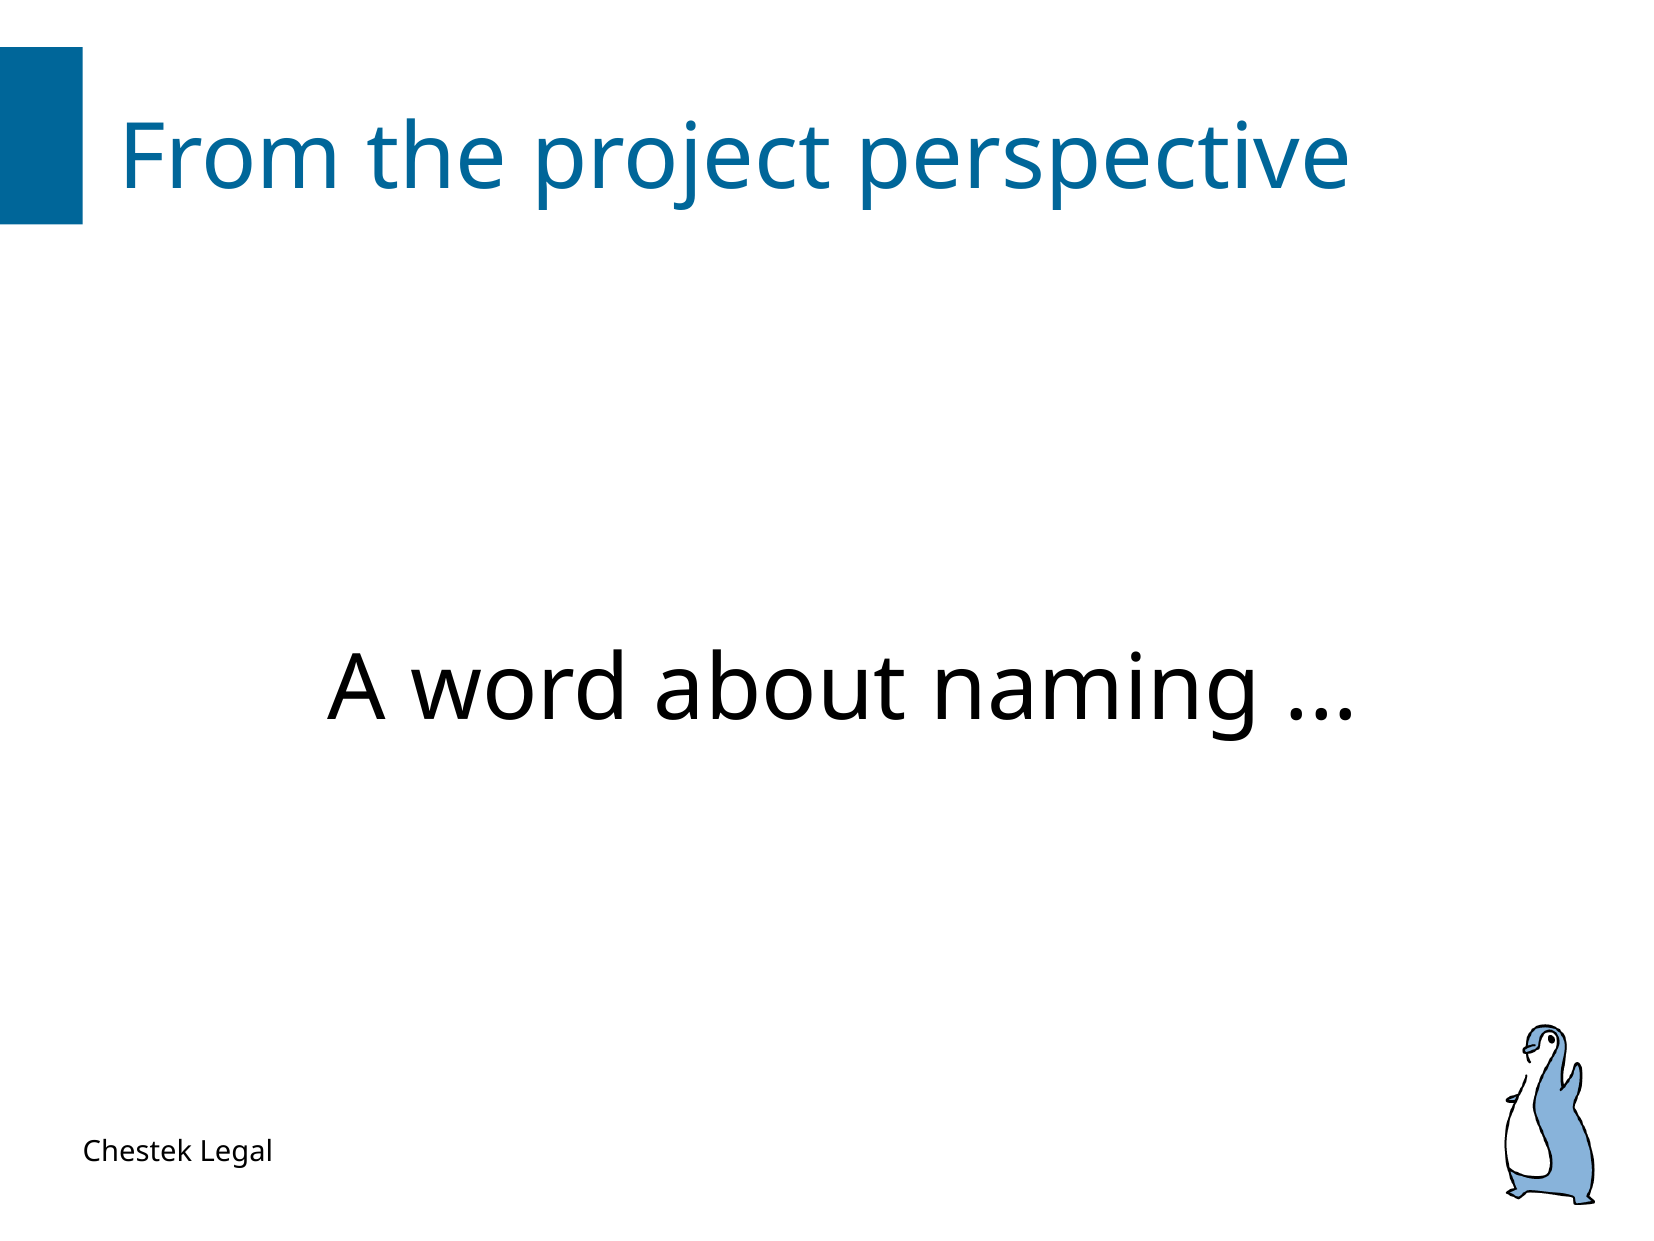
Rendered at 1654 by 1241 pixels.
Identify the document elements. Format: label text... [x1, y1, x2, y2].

text_box A word about naming ... [312, 614, 1341, 736]
title From the project perspective [118, 99, 1571, 207]
picture [1497, 1024, 1595, 1205]
